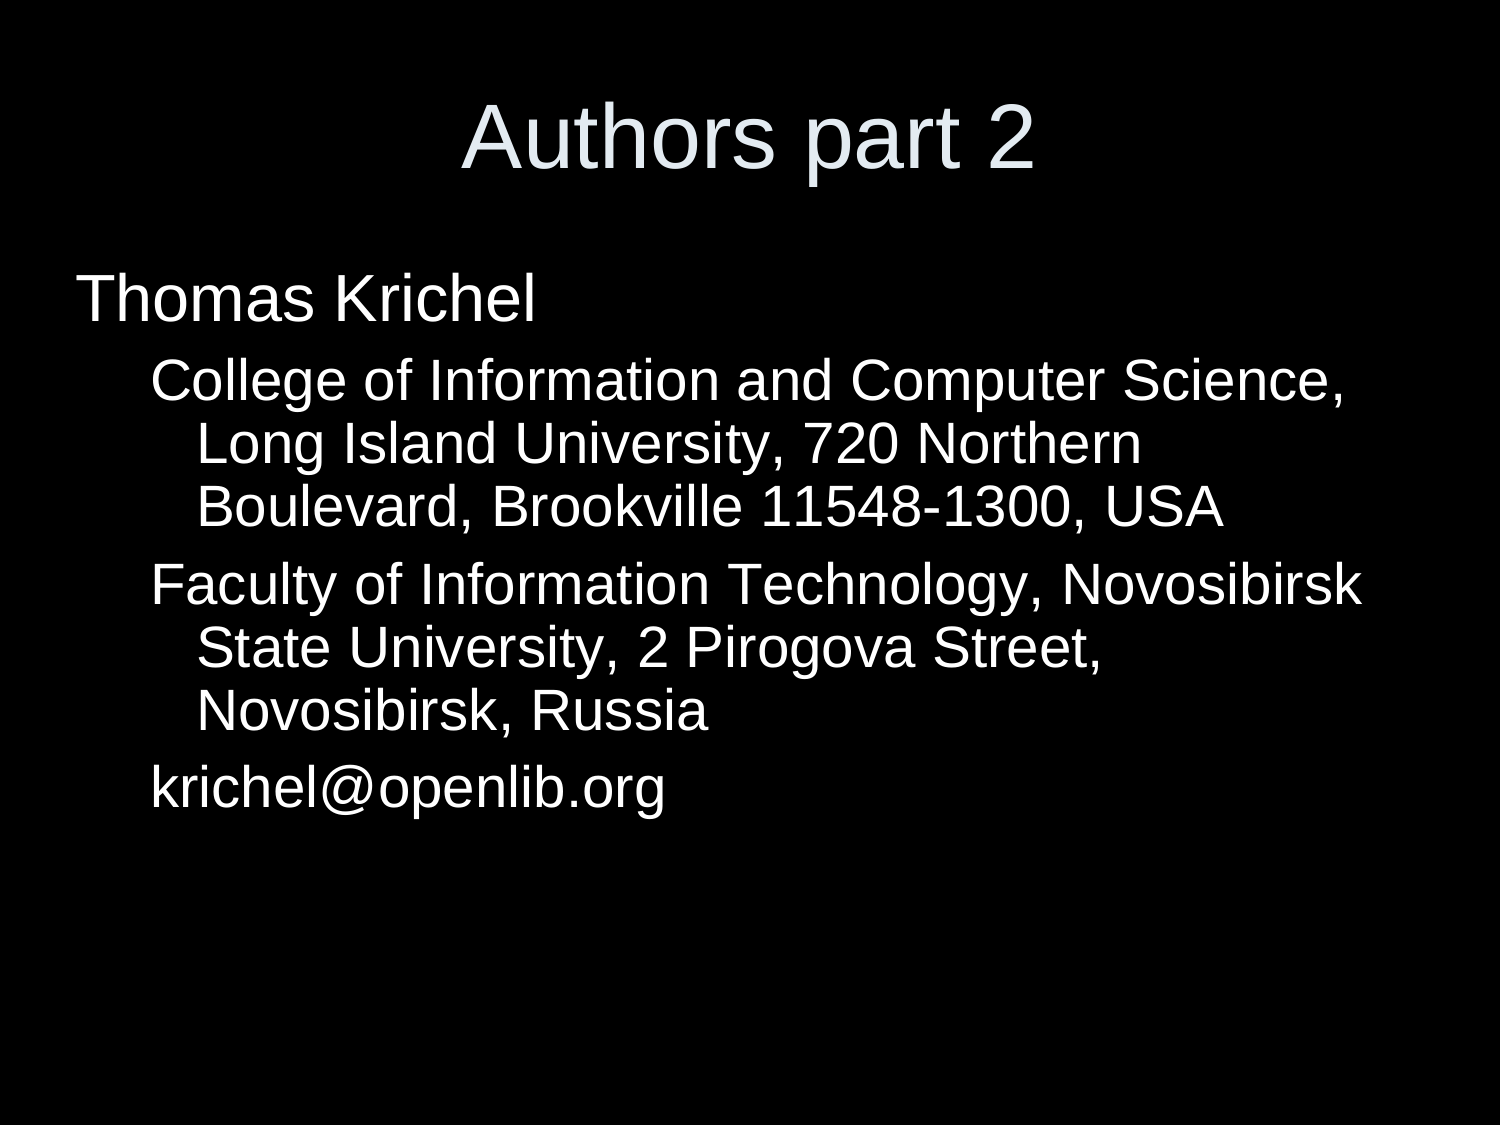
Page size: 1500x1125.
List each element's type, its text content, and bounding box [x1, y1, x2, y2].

title Authors part 2 [75, 21, 1426, 257]
list Thomas Krichel College of Information and Computer Science, Long Island University, 720 Northern Boulevard, Brookville 11548-1300, USA Faculty of Information Technology, Novosibirsk State University, 2 Pirogova Street, Novosibirsk, Russia krichel@openlib.org [75, 262, 1426, 1006]
